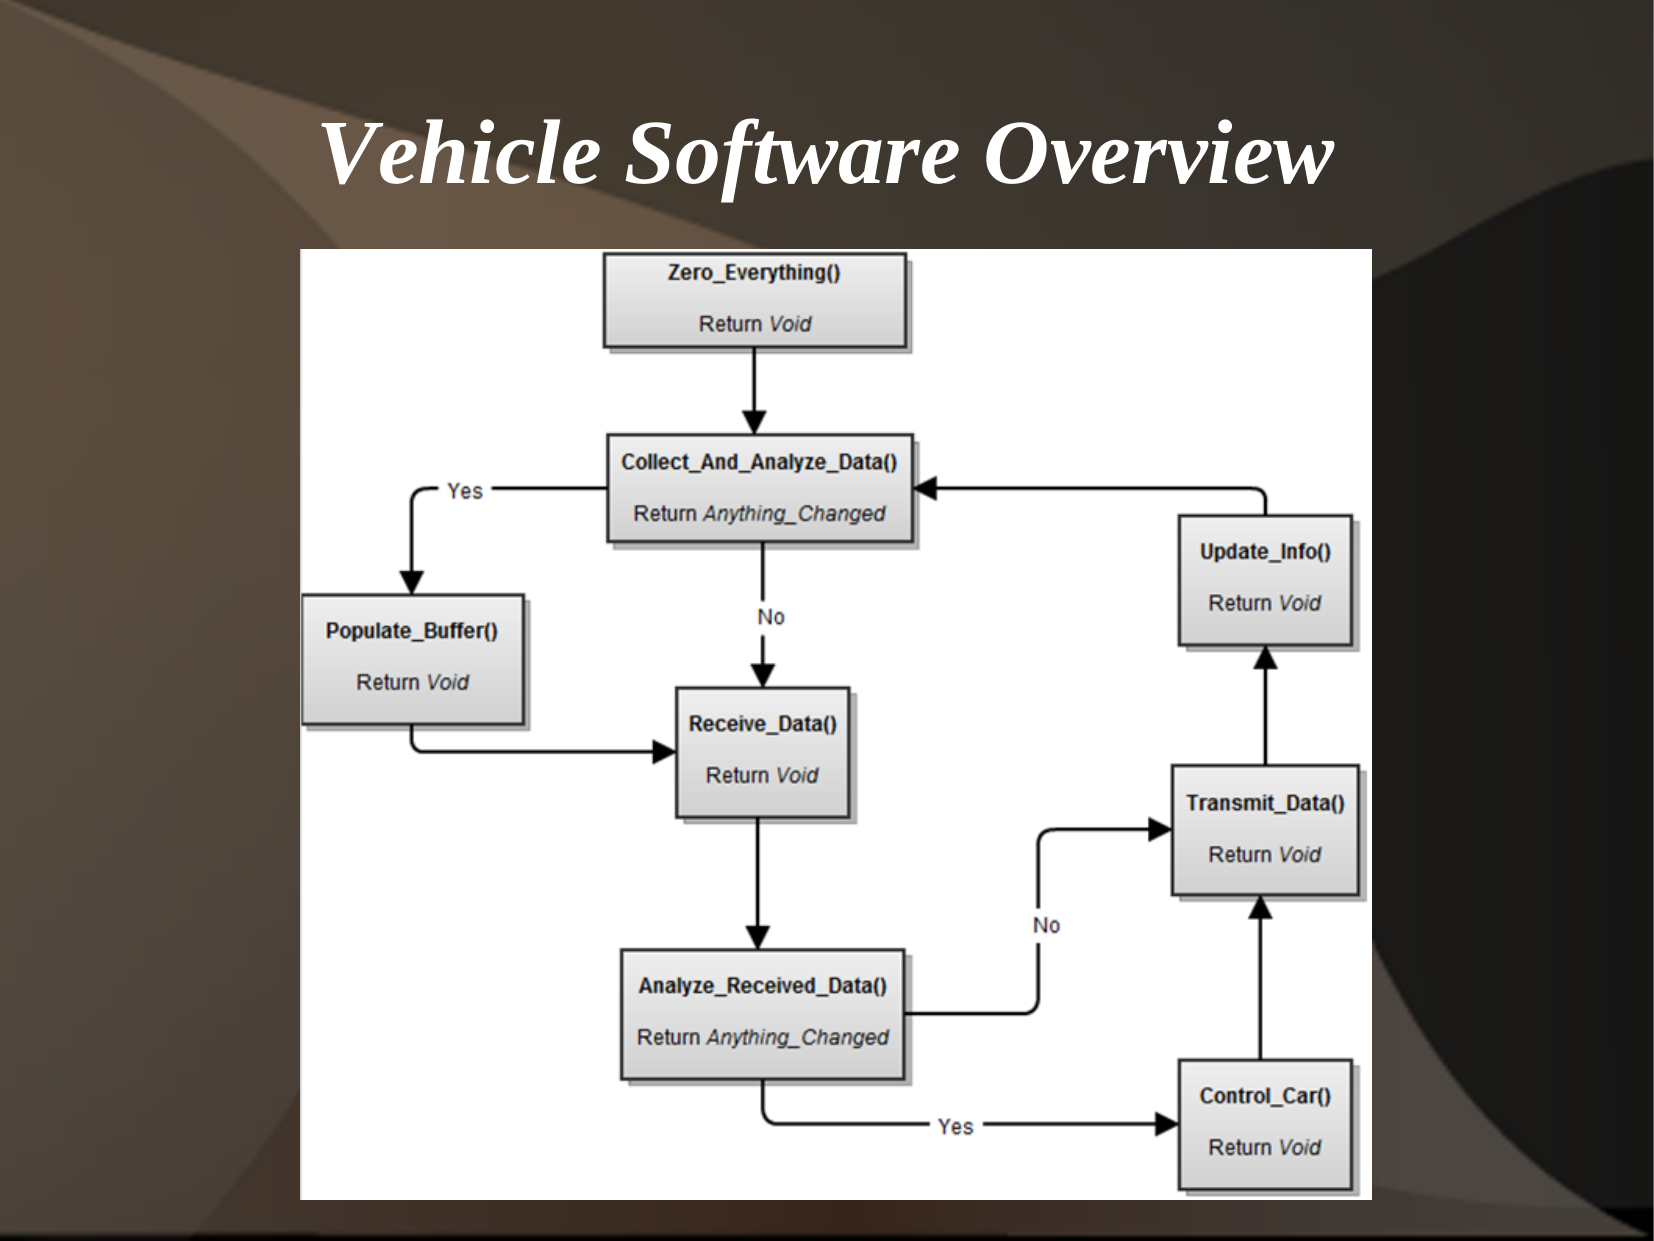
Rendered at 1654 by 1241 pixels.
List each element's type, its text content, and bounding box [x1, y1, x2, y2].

picture [0, 0, 1654, 1241]
title Vehicle Software Overview [82, 49, 1571, 257]
